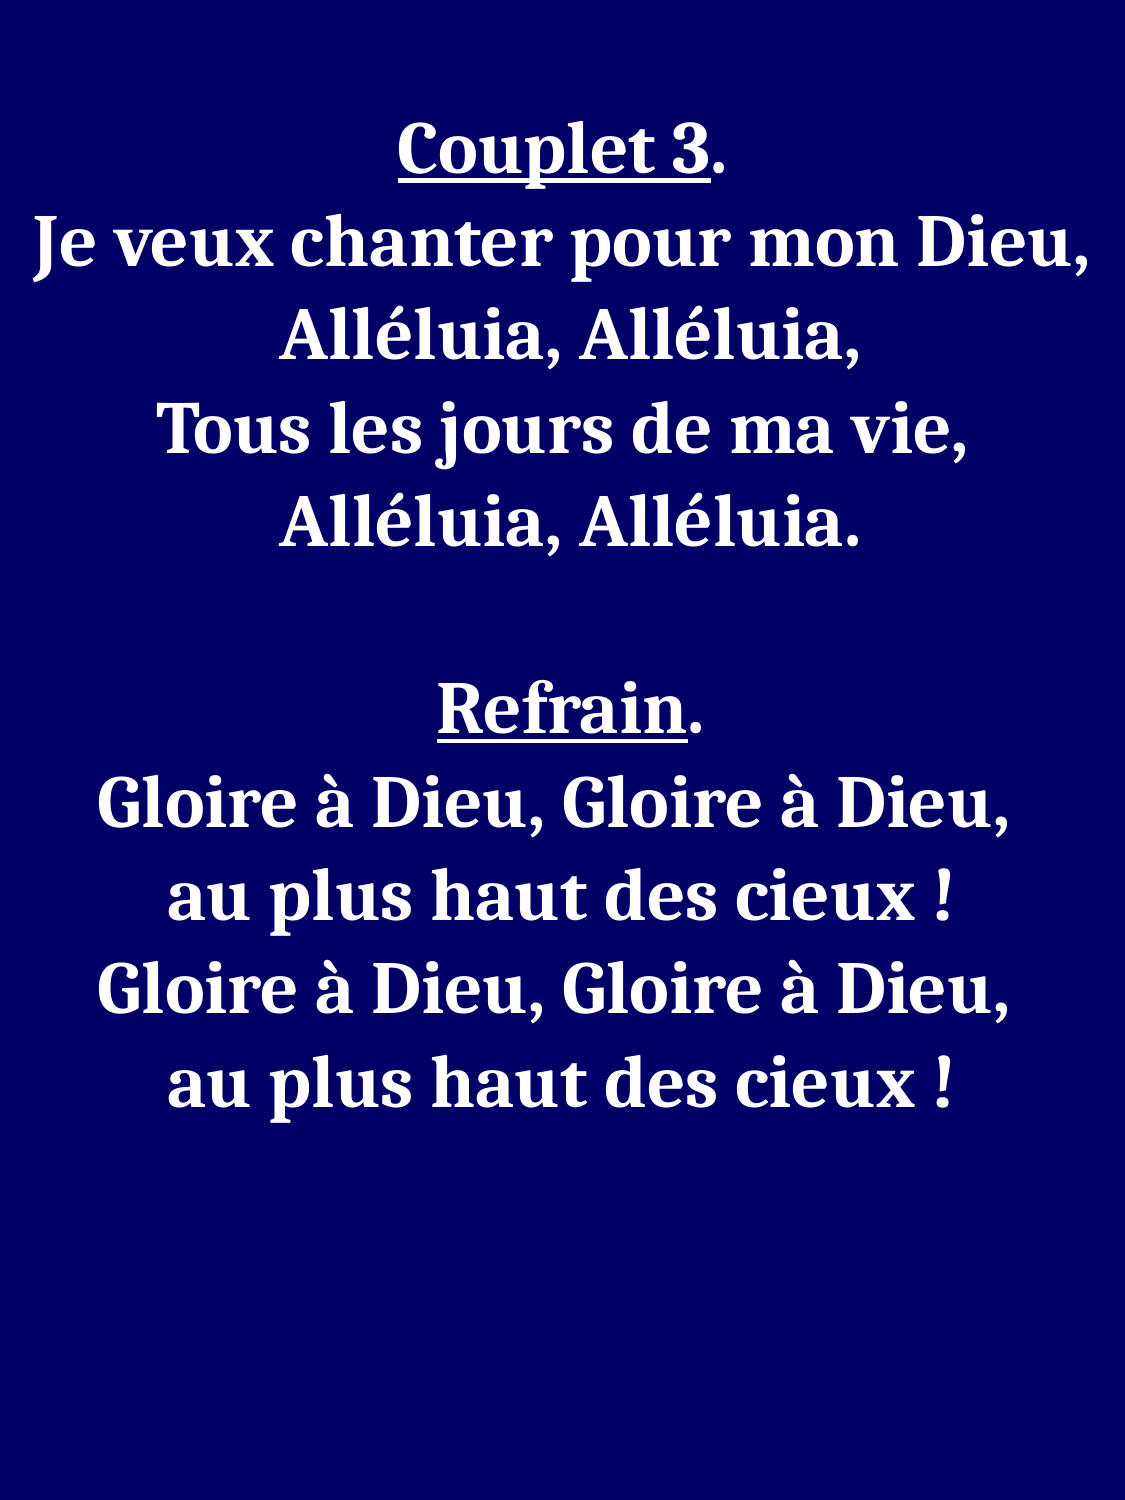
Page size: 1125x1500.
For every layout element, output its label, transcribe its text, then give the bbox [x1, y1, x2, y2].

text_box Couplet 3. Je veux chanter pour mon Dieu, Alléluia, Alléluia, Tous les jours de ma vie, Alléluia, Alléluia. Refrain. Gloire à Dieu, Gloire à Dieu, au plus haut des cieux ! Gloire à Dieu, Gloire à Dieu, au plus haut des cieux ! [0, 100, 1125, 863]
